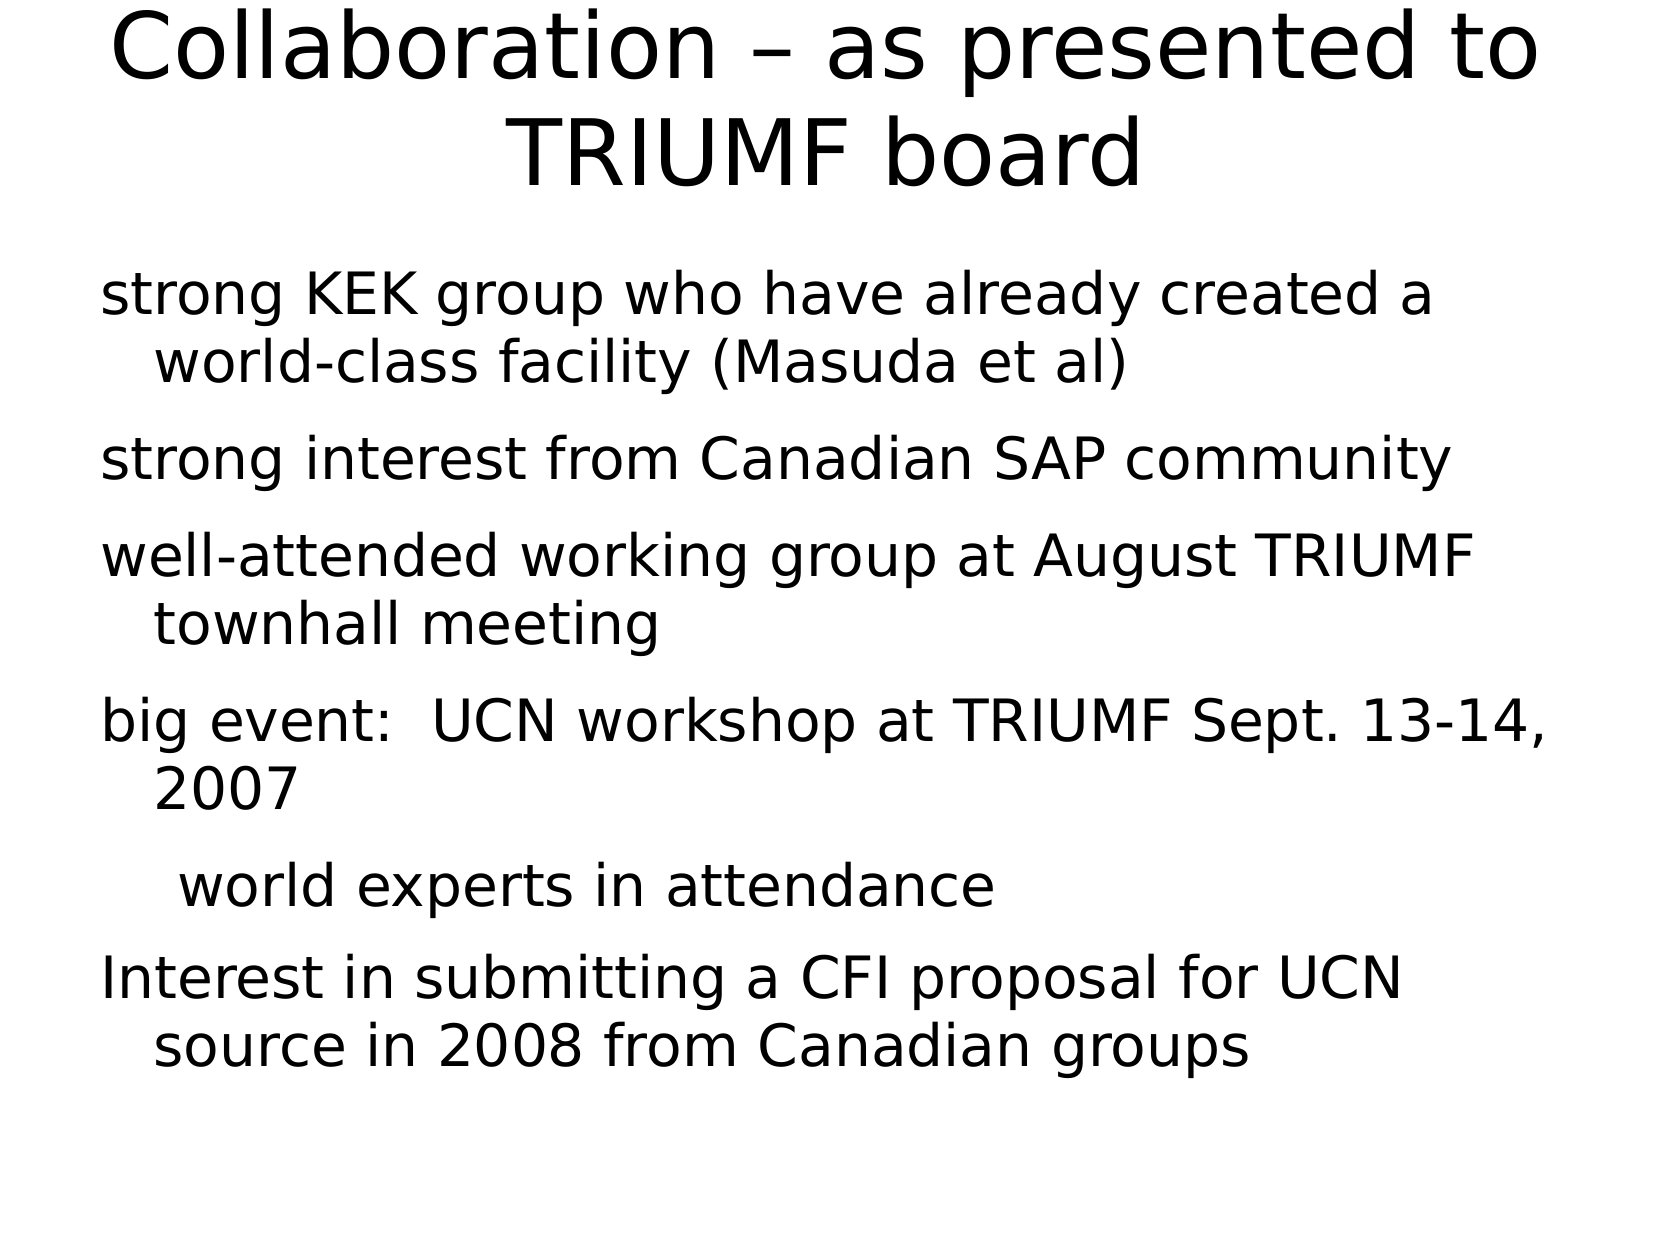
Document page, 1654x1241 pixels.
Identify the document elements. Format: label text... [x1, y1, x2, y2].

list strong KEK group who have already created a world-class facility (Masuda et al) strong interest from Canadian SAP community well-attended working group at August TRIUMF townhall meeting big event: UCN workshop at TRIUMF Sept. 13-14, 2007 world experts in attendance Interest in submitting a CFI proposal for UCN source in 2008 from Canadian groups [82, 260, 1571, 1080]
title Collaboration – as presented to TRIUMF board [82, 0, 1571, 207]
